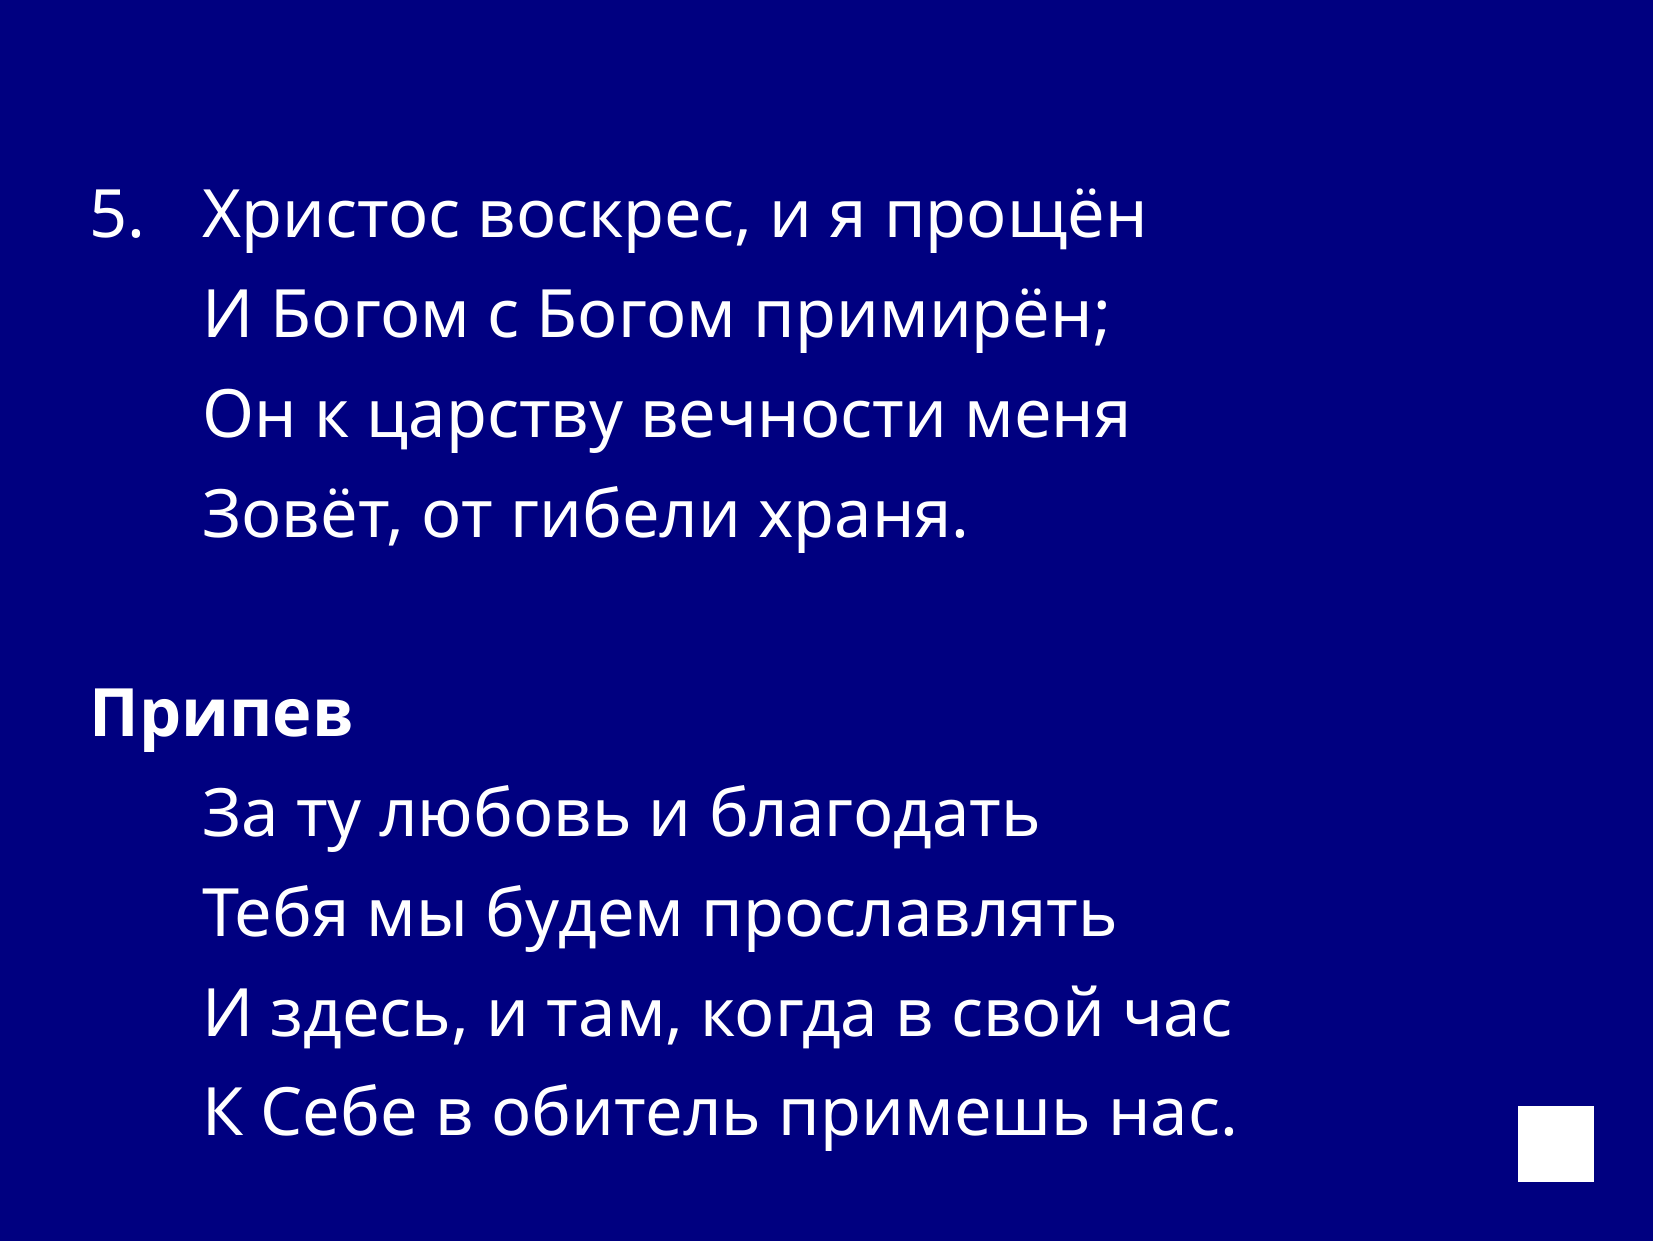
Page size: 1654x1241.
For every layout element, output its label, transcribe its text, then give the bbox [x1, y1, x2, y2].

text_box [1518, 1106, 1594, 1182]
text_box 5. Христос воскрес, и я прощён И Богом с Богом примирён; Он к царству вечности меня Зовёт, от гибели храня. Припев За ту любовь и благодать Тебя мы будем прославлять И здесь, и там, когда в свой час К Себе в обитель примешь нас. [75, 150, 1576, 1163]
